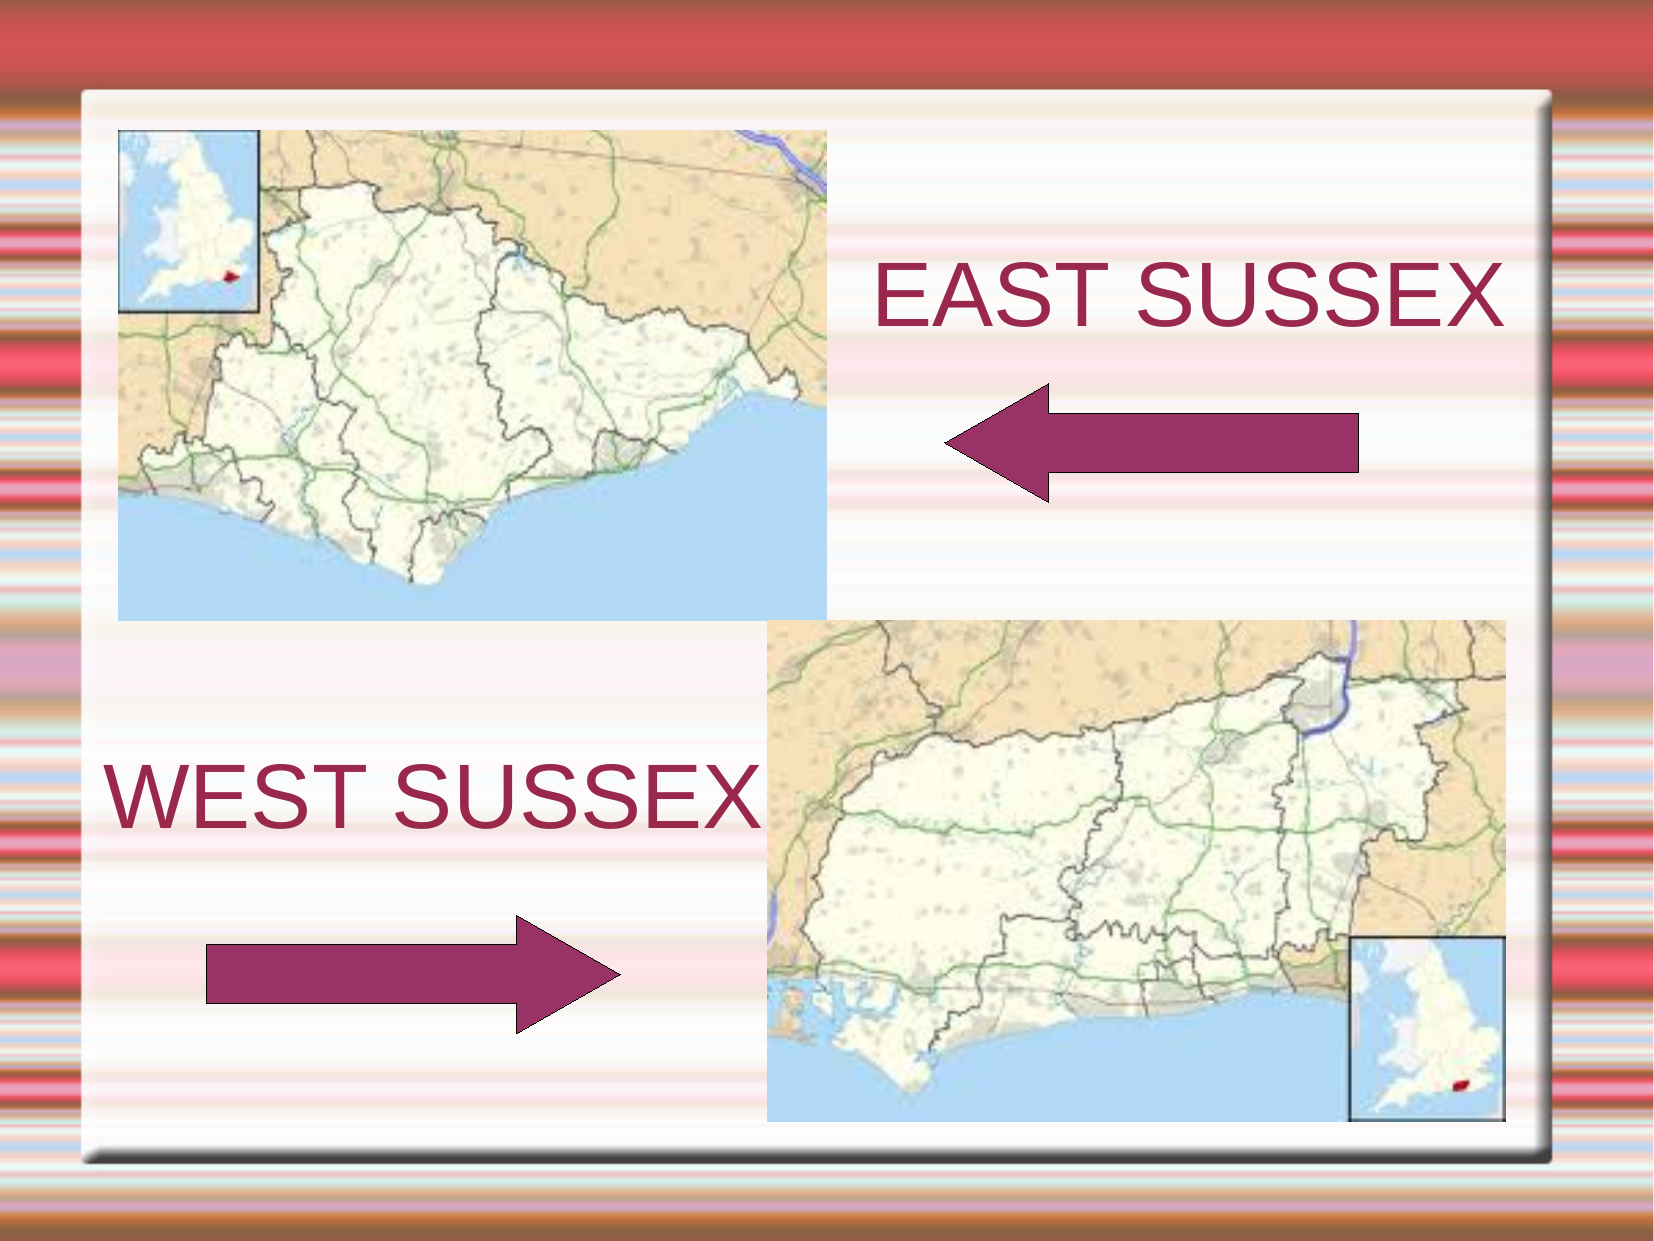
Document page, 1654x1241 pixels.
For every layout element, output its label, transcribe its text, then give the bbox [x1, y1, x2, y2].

text_box EAST SUSSEX [856, 236, 1536, 354]
text_box [206, 915, 621, 1034]
text_box WEST SUSSEX [88, 738, 857, 856]
picture [0, 0, 1654, 1241]
text_box [944, 383, 1359, 503]
